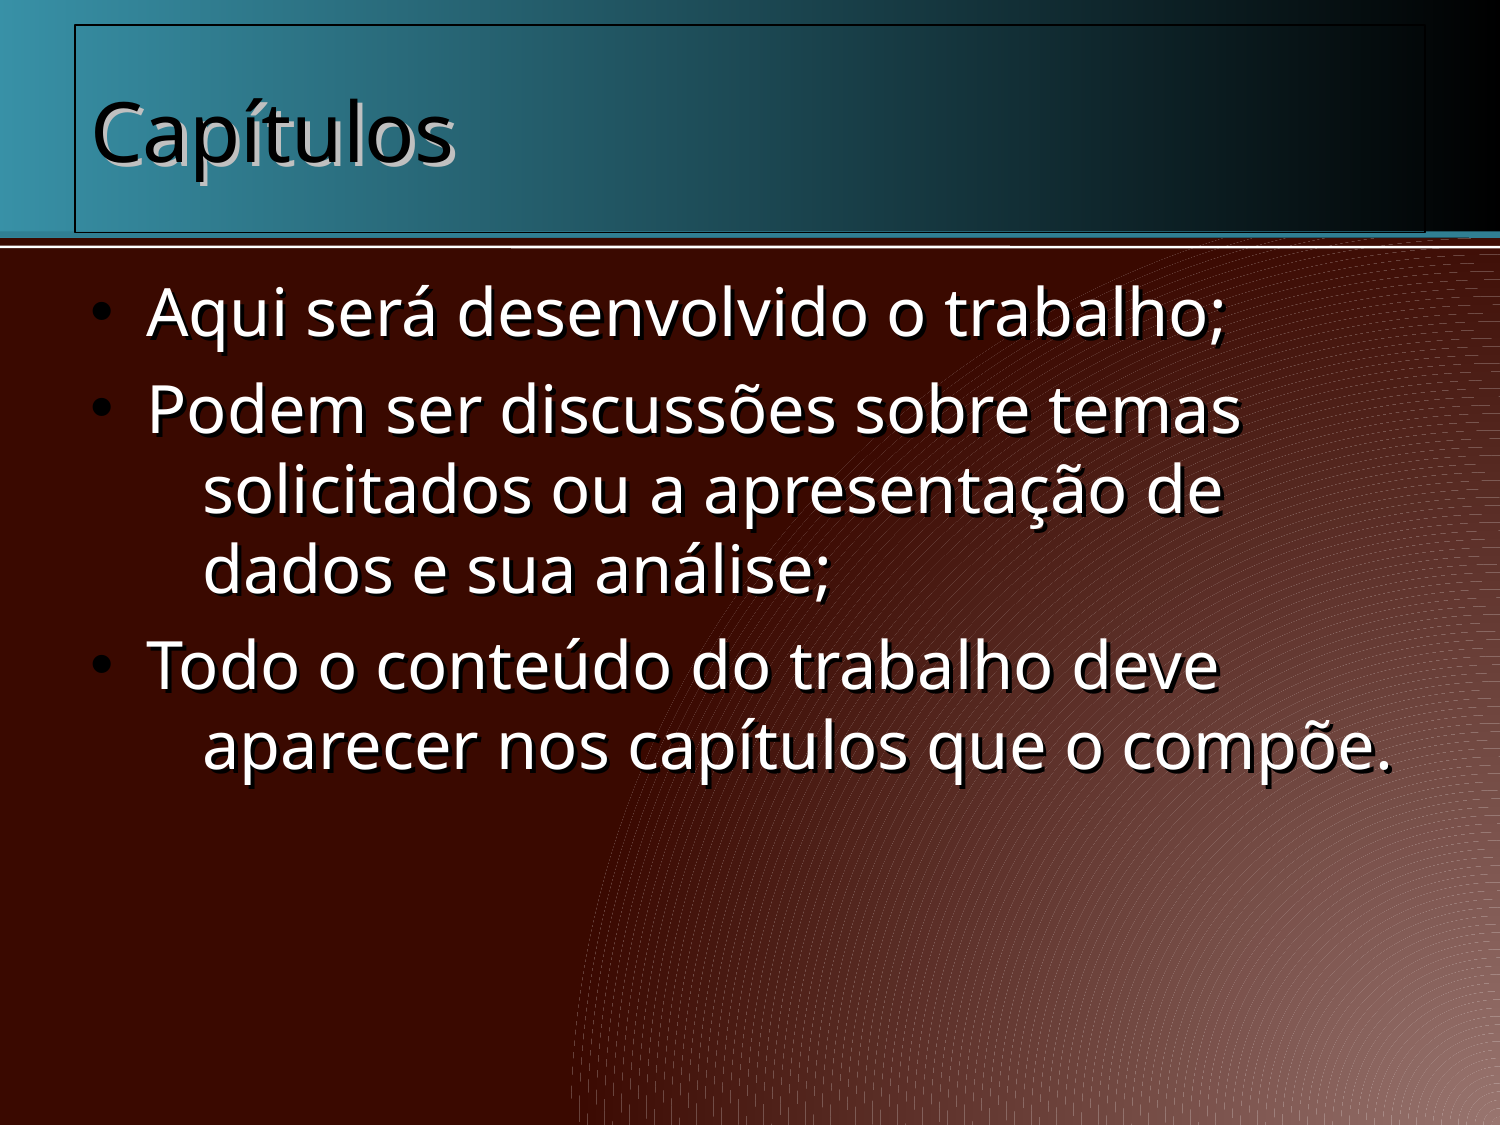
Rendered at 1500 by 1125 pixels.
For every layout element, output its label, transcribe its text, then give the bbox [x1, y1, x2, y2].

list Aqui será desenvolvido o trabalho; Podem ser discussões sobre temas solicitados ou a apresentação de dados e sua análise; Todo o conteúdo do trabalho deve aparecer nos capítulos que o compõe. [75, 262, 1426, 1005]
title Capítulos [75, 24, 1426, 233]
